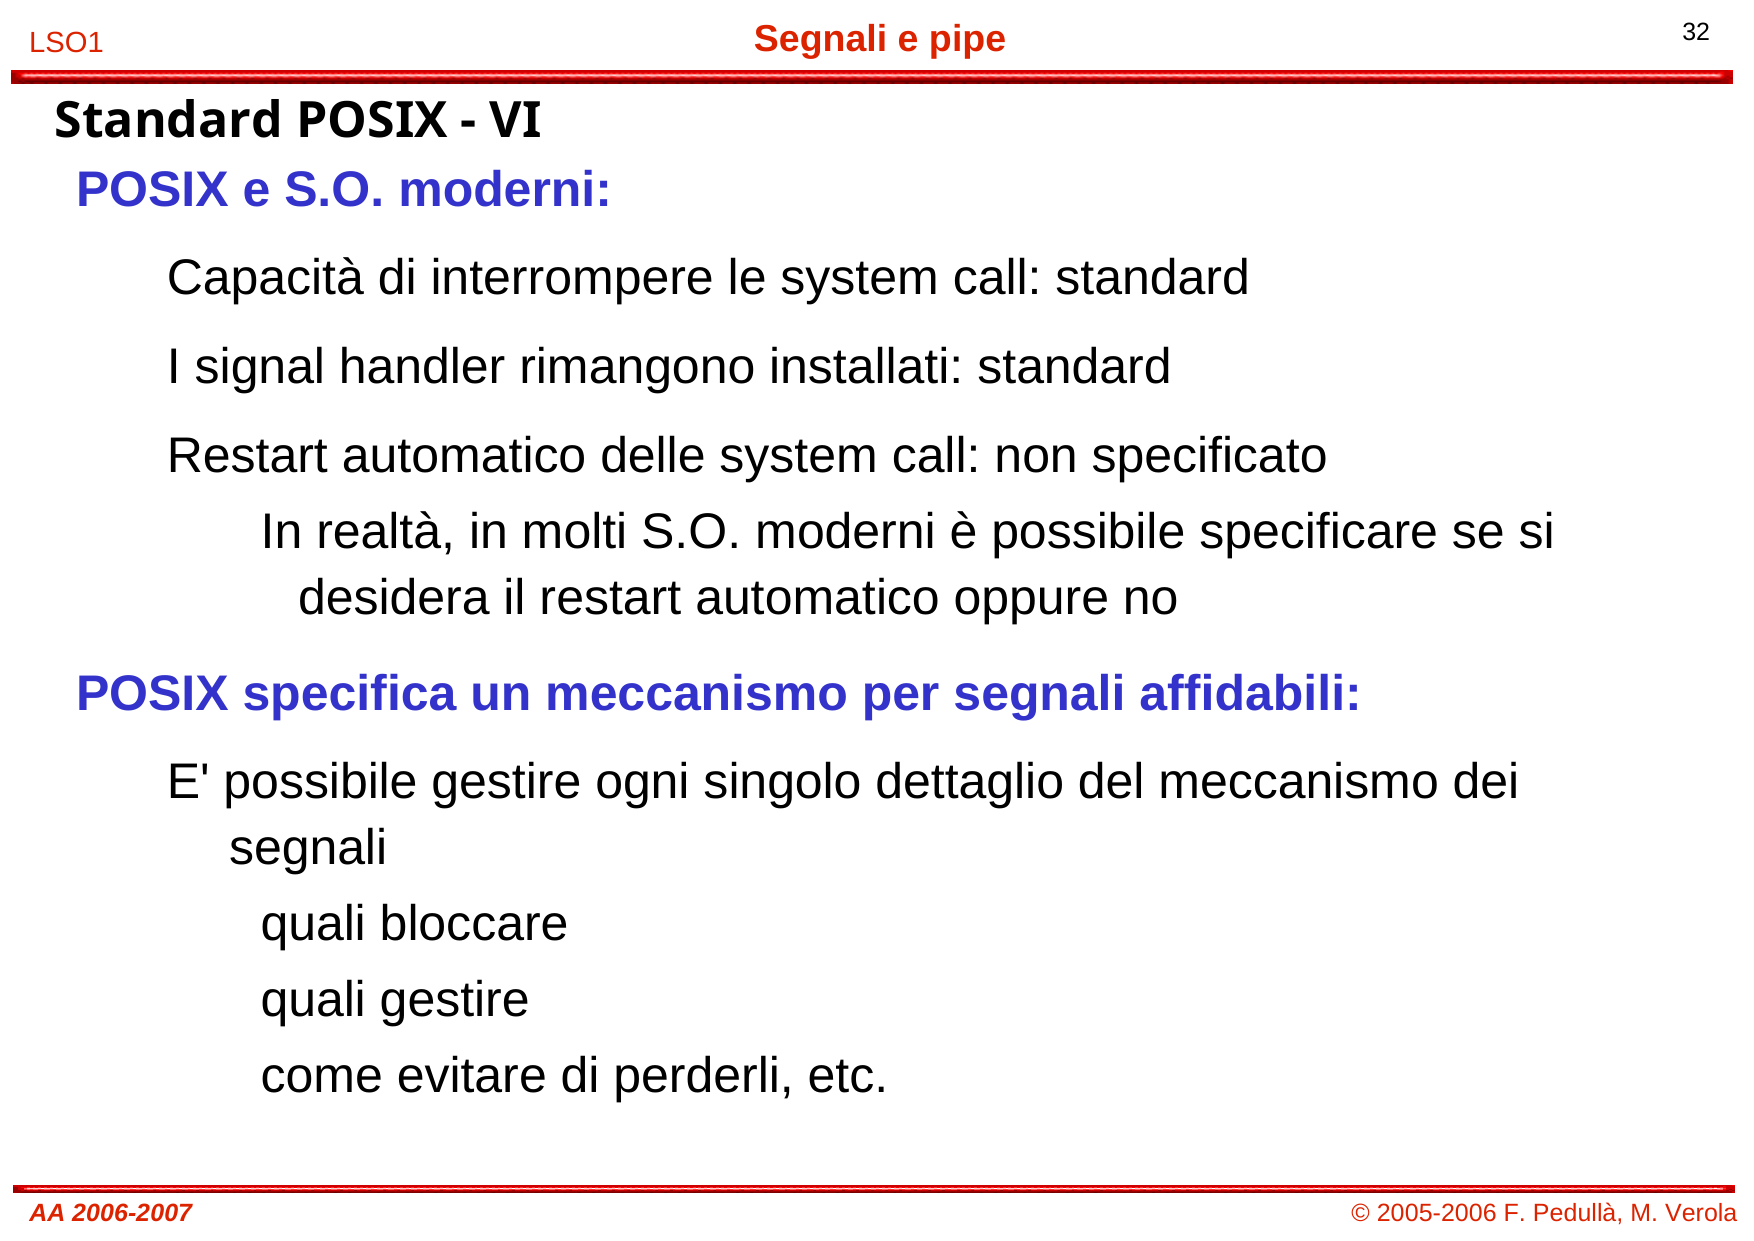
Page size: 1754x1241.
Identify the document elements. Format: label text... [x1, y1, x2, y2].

picture [11, 70, 1733, 84]
title Standard POSIX - VI [40, 72, 1714, 168]
picture [13, 1185, 1735, 1193]
list POSIX e S.O. moderni: Capacità di interrompere le system call: standard I signal handler rimangono installati: standard Restart automatico delle system call: non specificato In realtà, in molti S.O. moderni è possibile specificare se si desidera il restart automatico oppure no POSIX specifica un meccanismo per segnali affidabili: E' possibile gestire ogni singolo dettaglio del meccanismo dei segnali quali bloccare quali gestire come evitare di perderli, etc. [58, 153, 1696, 1145]
